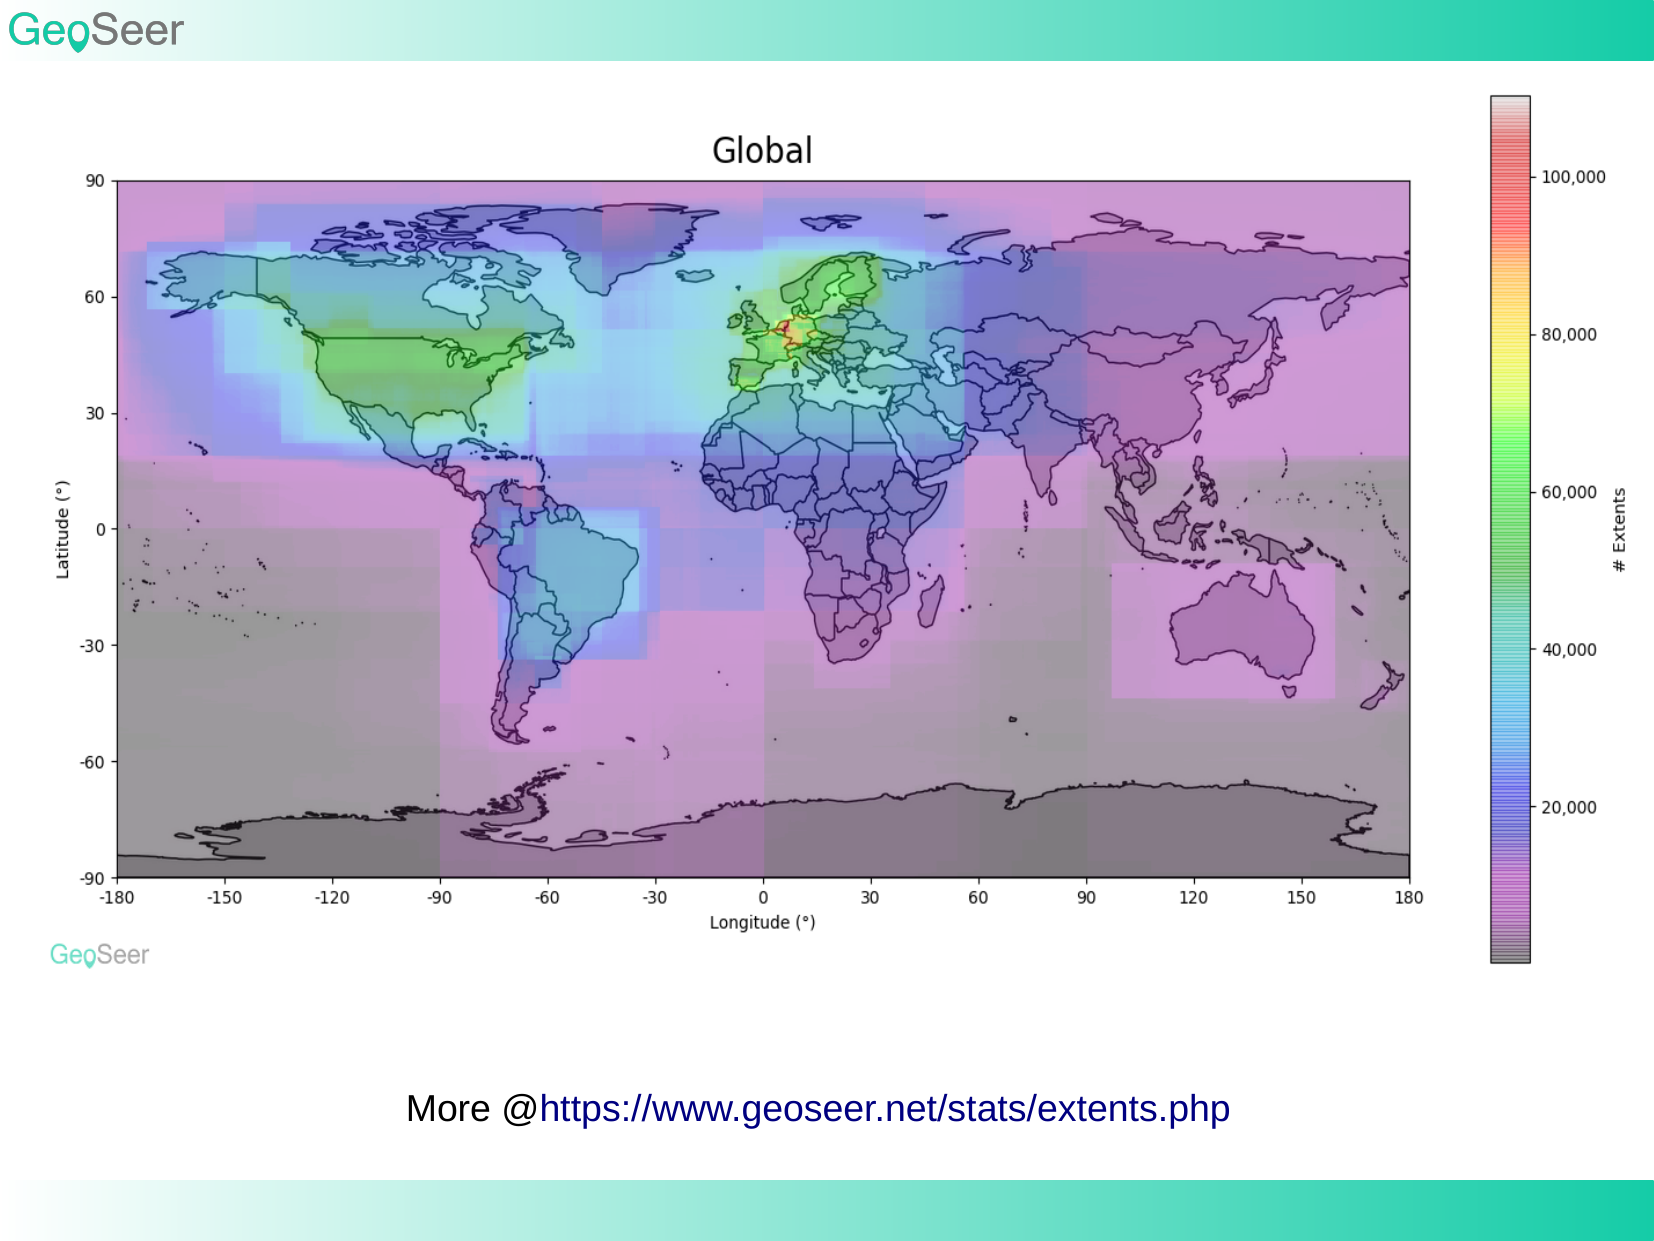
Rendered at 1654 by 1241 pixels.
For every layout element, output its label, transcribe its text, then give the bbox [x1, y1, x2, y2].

text_box More @https://www.geoseer.net/stats/extents.php [391, 1080, 1292, 1137]
picture [45, 83, 1641, 976]
picture [7, 10, 186, 55]
